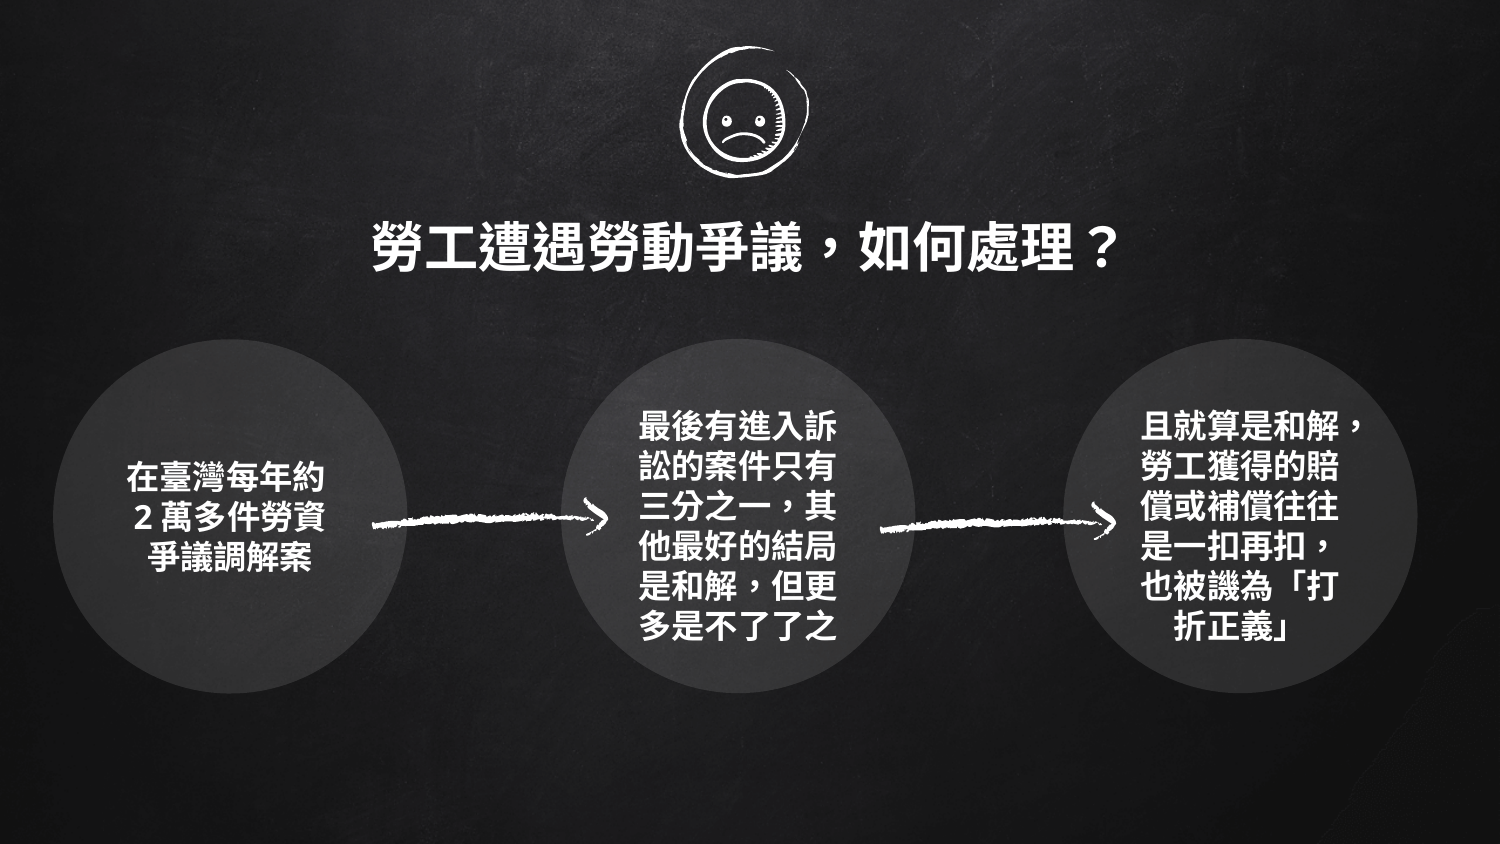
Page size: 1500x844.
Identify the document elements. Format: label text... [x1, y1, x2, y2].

text_box [583, 497, 609, 536]
text_box 且就算是和解，勞工獲得的賠償或補償往往是一扣再扣，也被譏為「打折正義」 [1063, 338, 1418, 694]
text_box [679, 46, 809, 179]
text_box 最後有進入訴訟的案件只有三分之一，其他最好的結局是和解，但更多是不了了之 [561, 338, 916, 694]
text_box [879, 516, 1102, 534]
text_box 在臺灣每年約2萬多件勞資爭議調解案 [53, 339, 408, 694]
text_box [371, 512, 594, 530]
text_box [702, 78, 786, 163]
title 勞工遭遇勞動爭議，如何處理？ [0, 198, 1500, 340]
text_box [1091, 501, 1117, 540]
